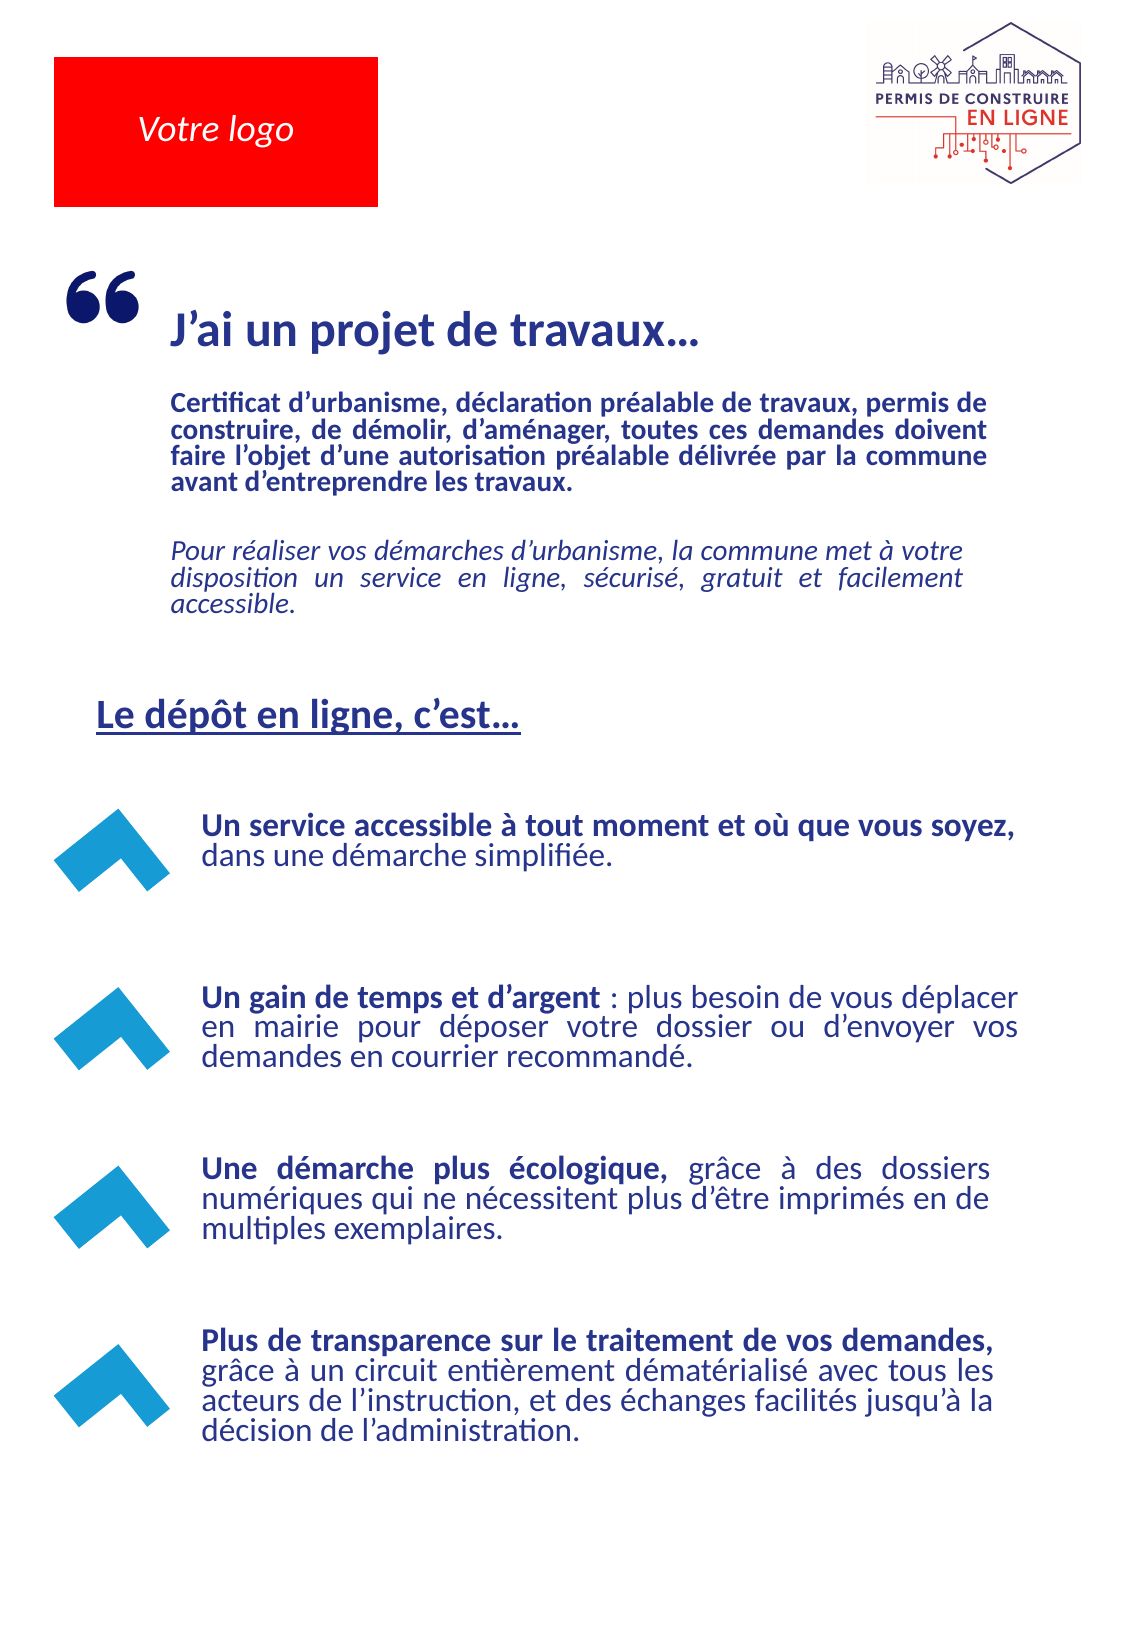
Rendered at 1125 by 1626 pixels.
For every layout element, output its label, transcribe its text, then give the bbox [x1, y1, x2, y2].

text_box Plus de transparence sur le traitement de vos demandes, grâce à un circuit entièrement dématérialisé avec tous les acteurs de l’instruction, et des échanges facilités jusqu’à la décision de l’administration. [186, 1327, 1054, 1478]
text_box Un gain de temps et d’argent : plus besoin de vous déplacer en mairie pour déposer votre dossier ou d’envoyer vos demandes en courrier recommandé. [186, 984, 1054, 1134]
text_box Votre logo [54, 57, 378, 207]
text_box Certificat d’urbanisme, déclaration préalable de travaux, permis de construire, de démolir, d’aménager, toutes ces demandes doivent faire l’objet d’une autorisation préalable délivrée par la commune avant d’entreprendre les travaux. [155, 391, 1035, 539]
text_box [53, 1344, 170, 1428]
text_box Pour réaliser vos démarches d’urbanisme, la commune met à votre disposition un service en ligne, sécurisé, gratuit et facilement accessible. [155, 539, 1035, 643]
text_box J’ai un projet de travaux… [155, 258, 1035, 391]
text_box [53, 808, 170, 892]
text_box Le dépôt en ligne, c’est… [71, 643, 1054, 793]
text_box [53, 1165, 170, 1249]
text_box [53, 987, 170, 1071]
picture [866, 22, 1081, 184]
text_box Un service accessible à tout moment et où que vous soyez, dans une démarche simplifiée. [186, 812, 1054, 962]
text_box Une démarche plus écologique, grâce à des dossiers numériques qui ne nécessitent plus d’être imprimés en de multiples exemplaires. [186, 1156, 1054, 1306]
picture [66, 260, 139, 333]
